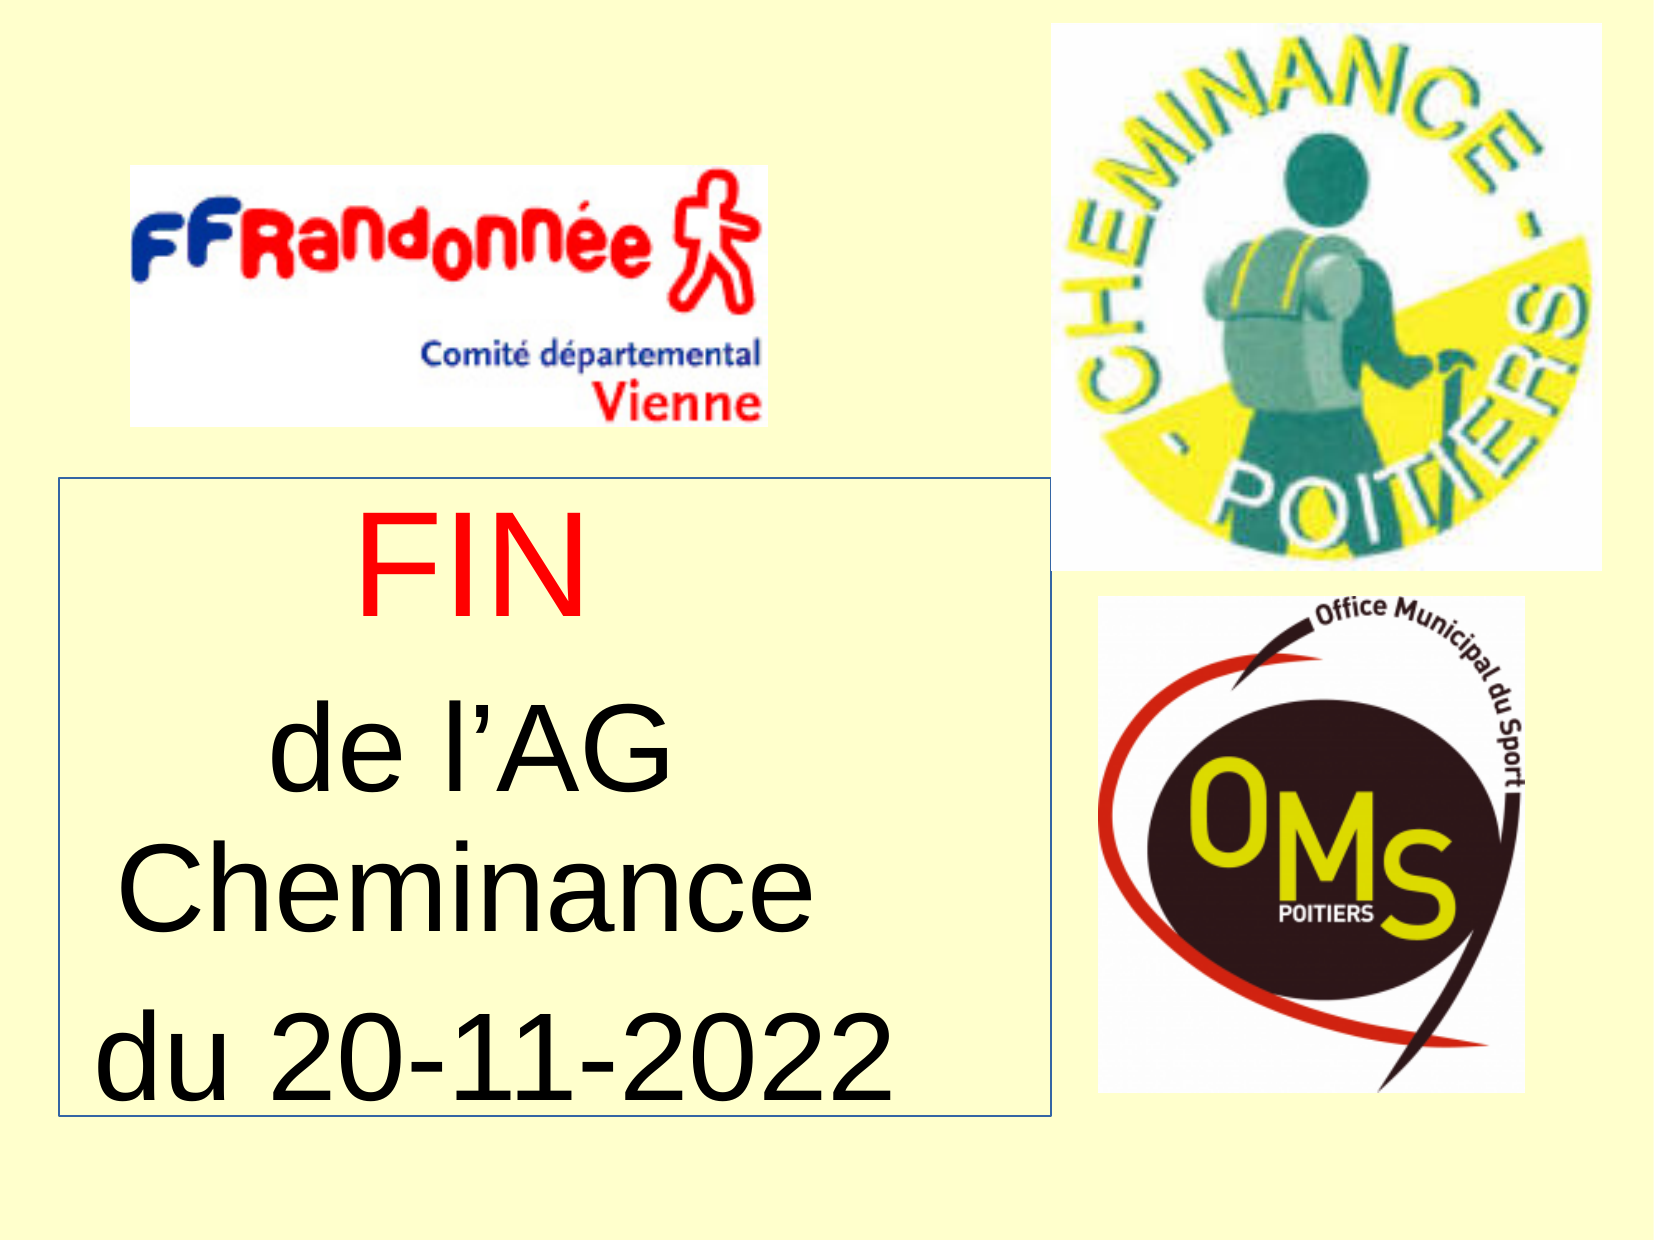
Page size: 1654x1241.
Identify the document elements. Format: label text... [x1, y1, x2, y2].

picture [1051, 23, 1602, 571]
picture [1098, 596, 1525, 1093]
picture [130, 165, 768, 427]
text_box FIN de l’AG Cheminance du 20-11-2022 [58, 478, 1052, 1116]
